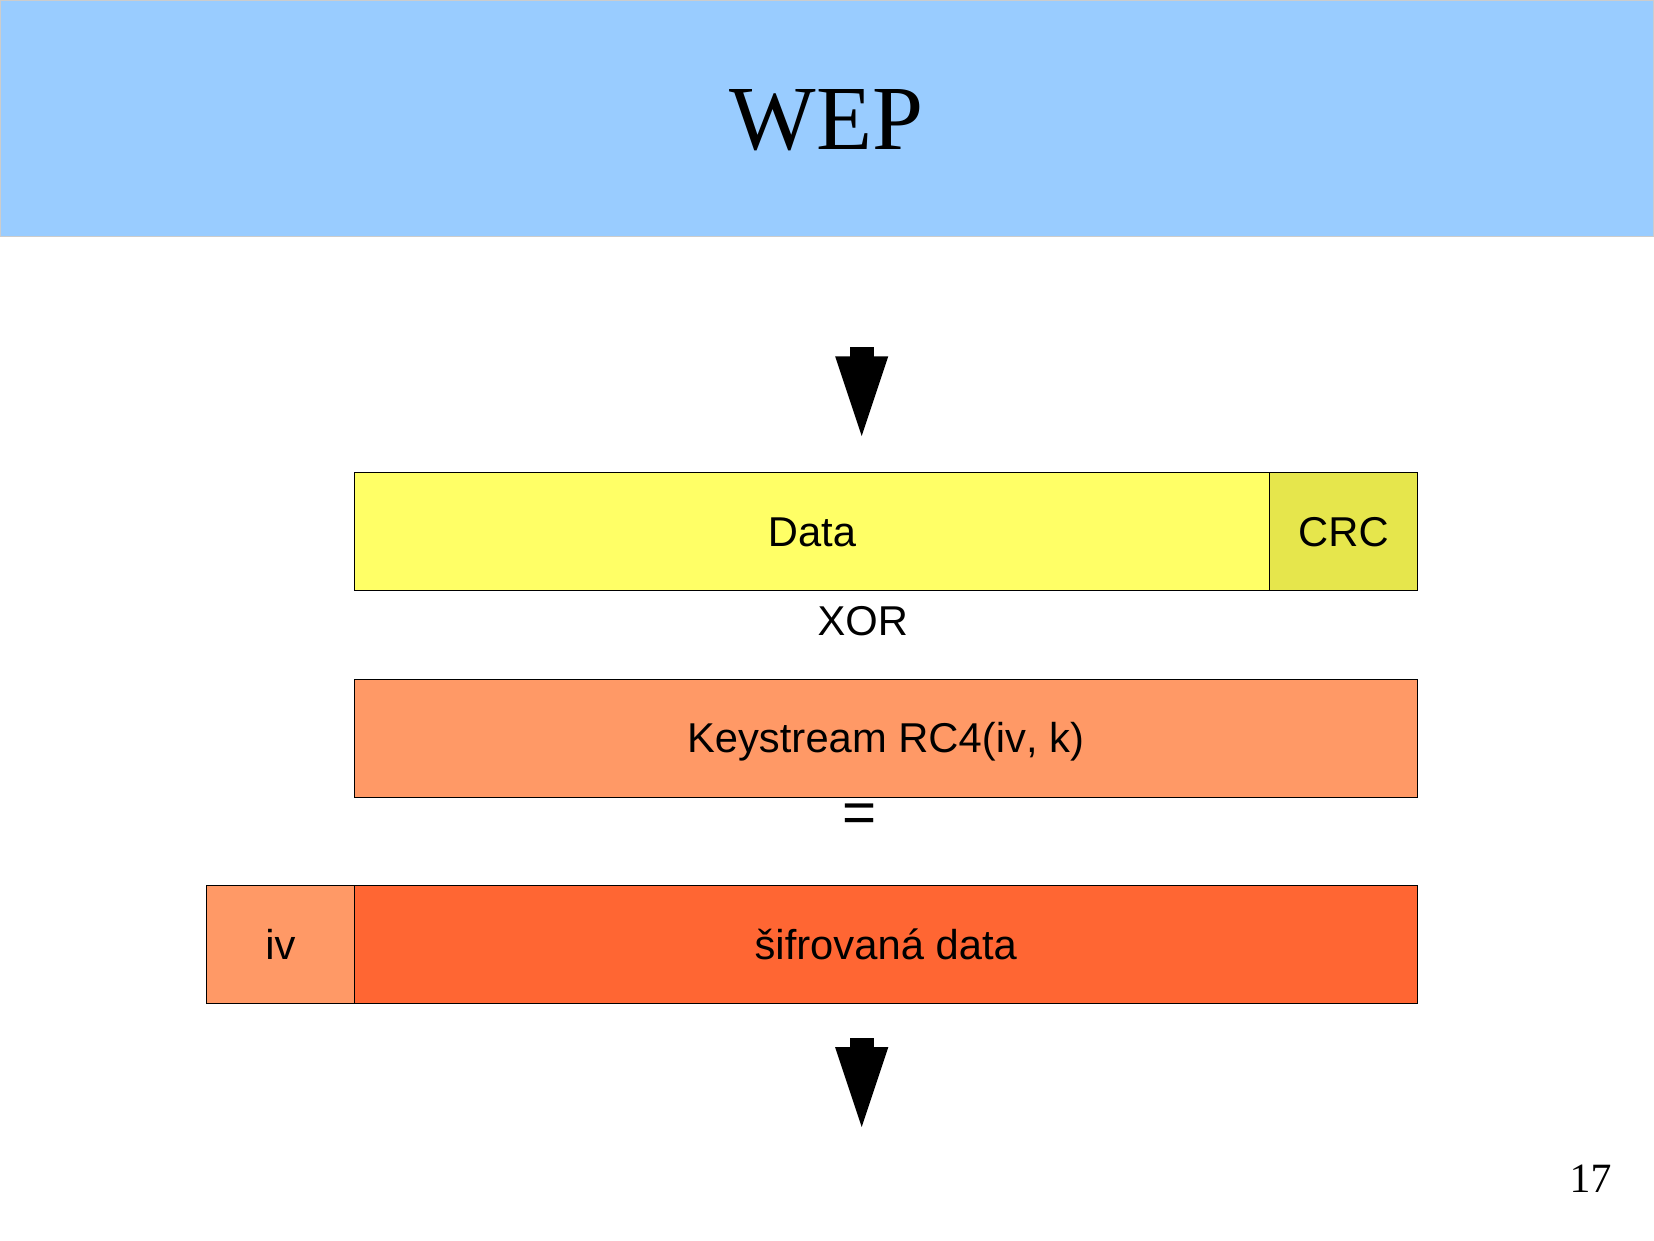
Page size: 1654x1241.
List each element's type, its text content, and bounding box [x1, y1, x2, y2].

text_box = [822, 779, 898, 879]
text_box XOR [781, 597, 945, 669]
text_box CRC [1269, 472, 1418, 591]
text_box Data [354, 472, 1269, 591]
title WEP [0, 0, 1654, 237]
text_box Keystream RC4(iv, k) [354, 679, 1418, 798]
text_box iv [206, 885, 355, 1004]
text_box šifrovaná data [355, 885, 1418, 1004]
